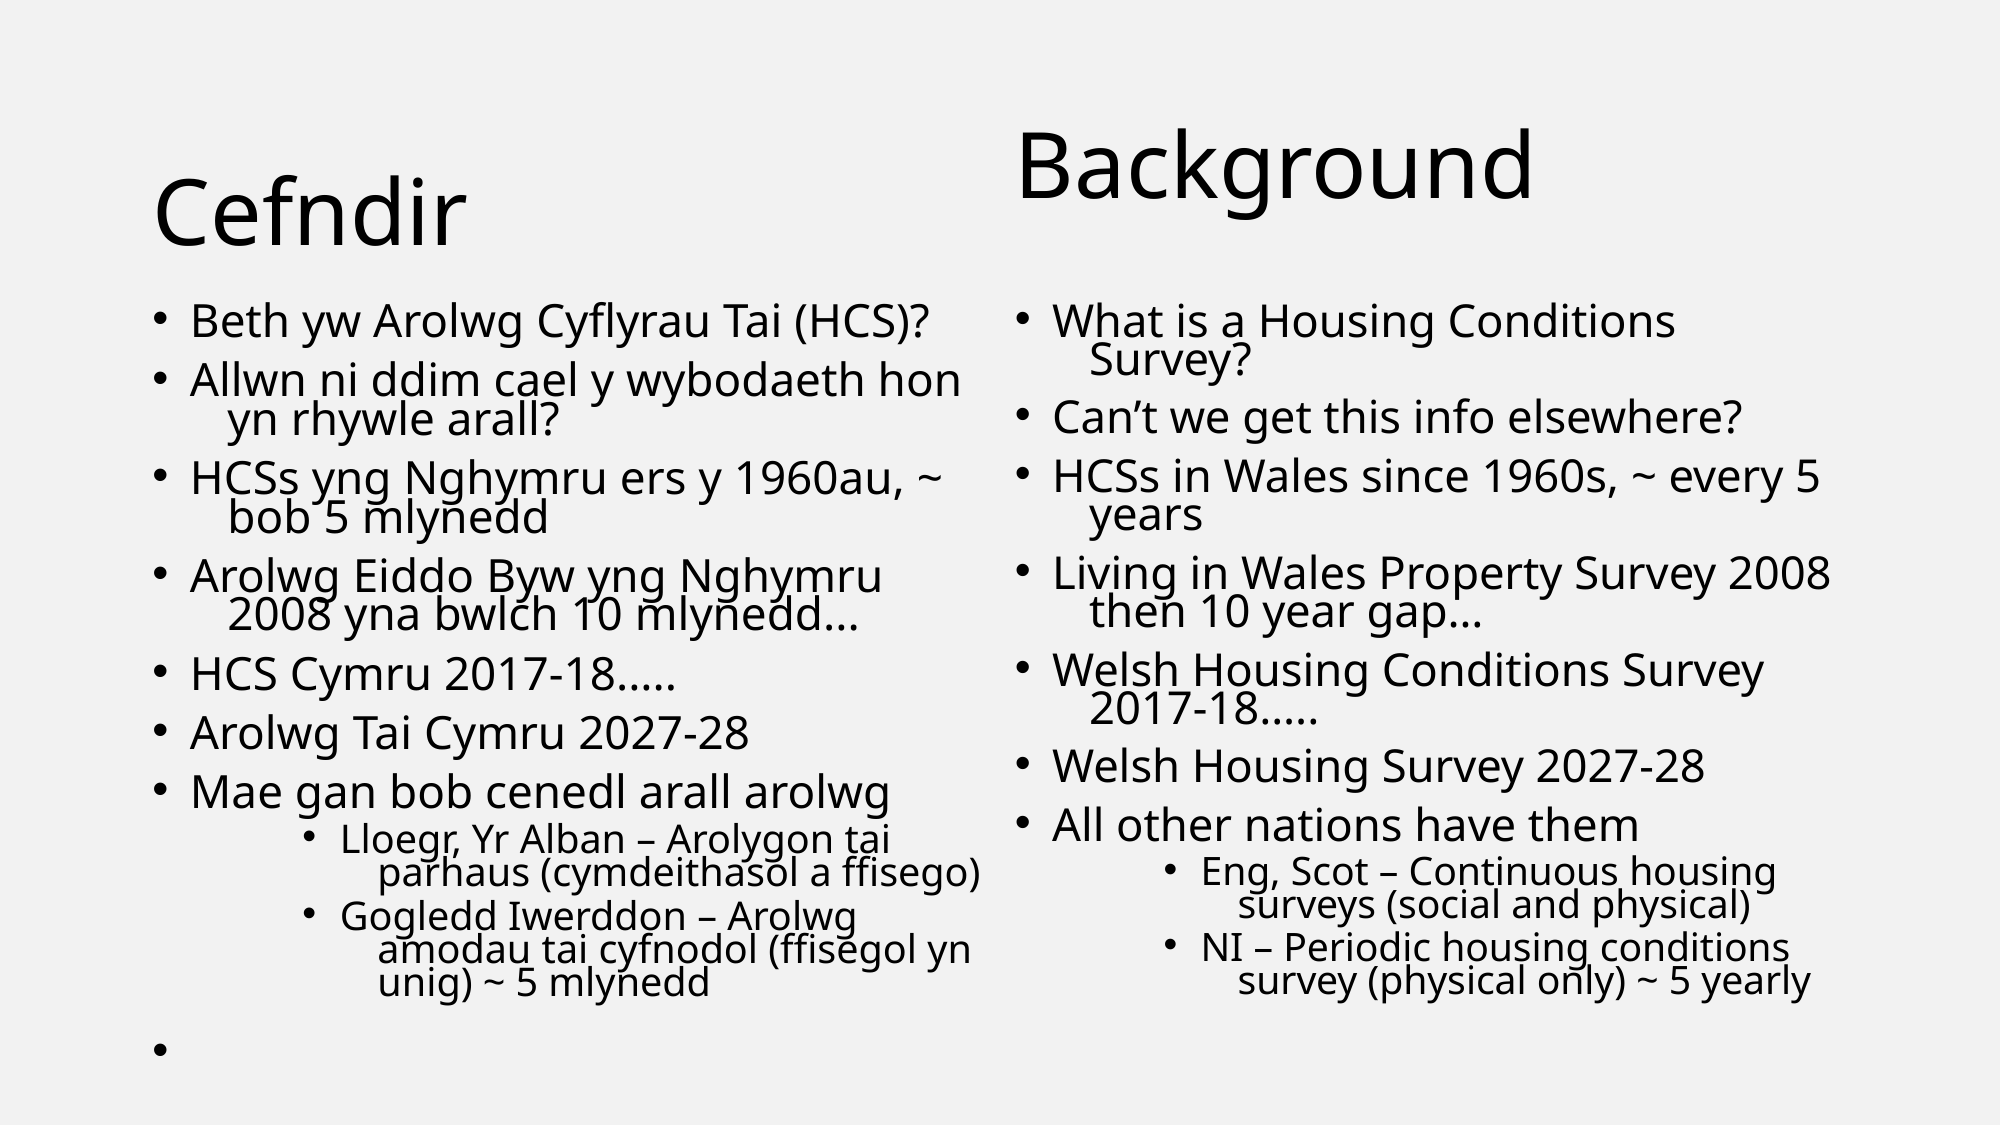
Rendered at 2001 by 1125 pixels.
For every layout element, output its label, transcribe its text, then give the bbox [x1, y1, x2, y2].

text_box Background [1000, 59, 1863, 278]
list Beth yw Arolwg Cyflyrau Tai (HCS)? Allwn ni ddim cael y wybodaeth hon yn rhywle arall? HCSs yng Nghymru ers y 1960au, ~ bob 5 mlynedd Arolwg Eiddo Byw yng Nghymru 2008 yna bwlch 10 mlynedd... HCS Cymru 2017-18..... Arolwg Tai Cymru 2027-28 Mae gan bob cenedl arall arolwg Lloegr, Yr Alban – Arolygon tai parhaus (cymdeithasol a ffisego) Gogledd Iwerddon – Arolwg amodau tai cyfnodol (ffisegol yn unig) ~ 5 mlynedd [137, 299, 1000, 1014]
title Cefndir [137, 59, 1000, 278]
text_box What is a Housing Conditions Survey? Can’t we get this info elsewhere? HCSs in Wales since 1960s, ~ every 5 years Living in Wales Property Survey 2008 then 10 year gap… Welsh Housing Conditions Survey 2017-18….. Welsh Housing Survey 2027-28 All other nations have them Eng, Scot – Continuous housing surveys (social and physical) NI – Periodic housing conditions survey (physical only) ~ 5 yearly [1000, 299, 1863, 1014]
